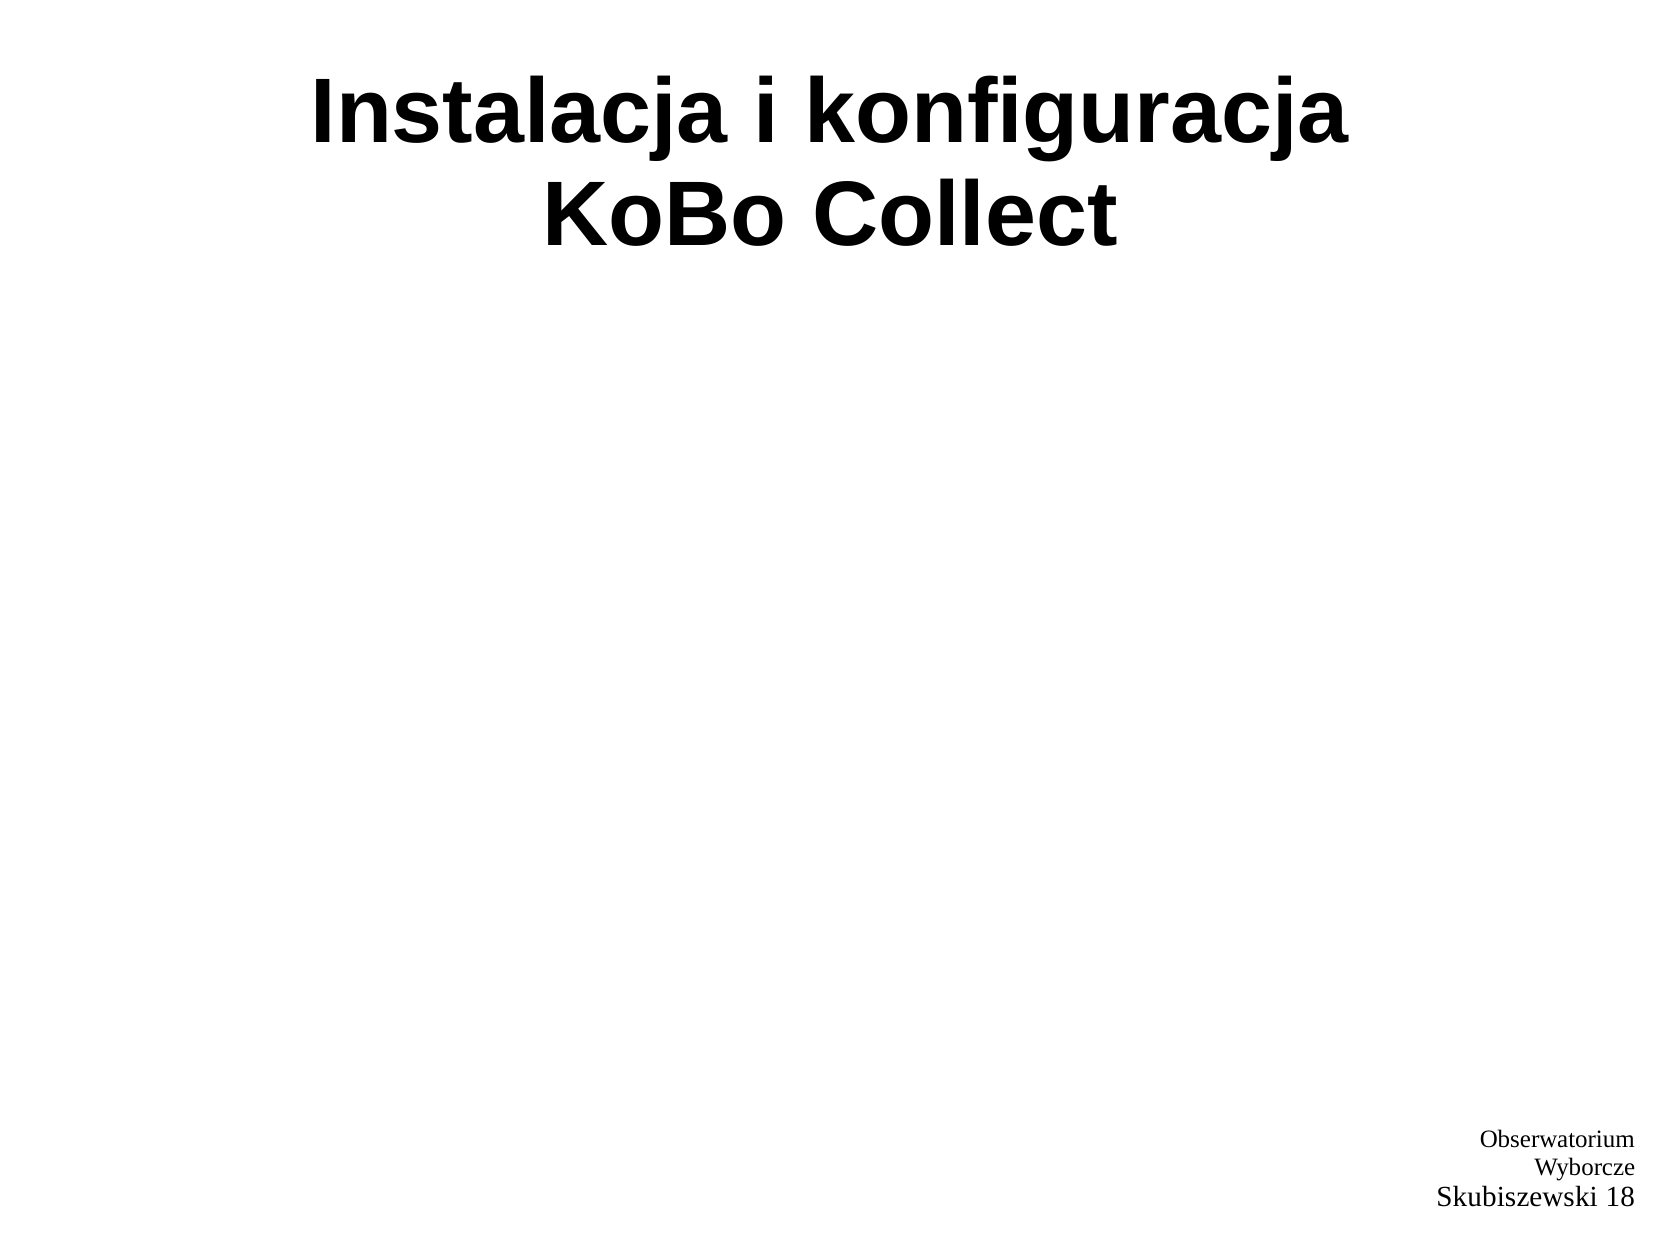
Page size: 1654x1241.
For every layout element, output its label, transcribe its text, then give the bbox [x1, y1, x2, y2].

title Instalacja i konfiguracja KoBo Collect [86, 60, 1575, 180]
list [30, 180, 1583, 1156]
